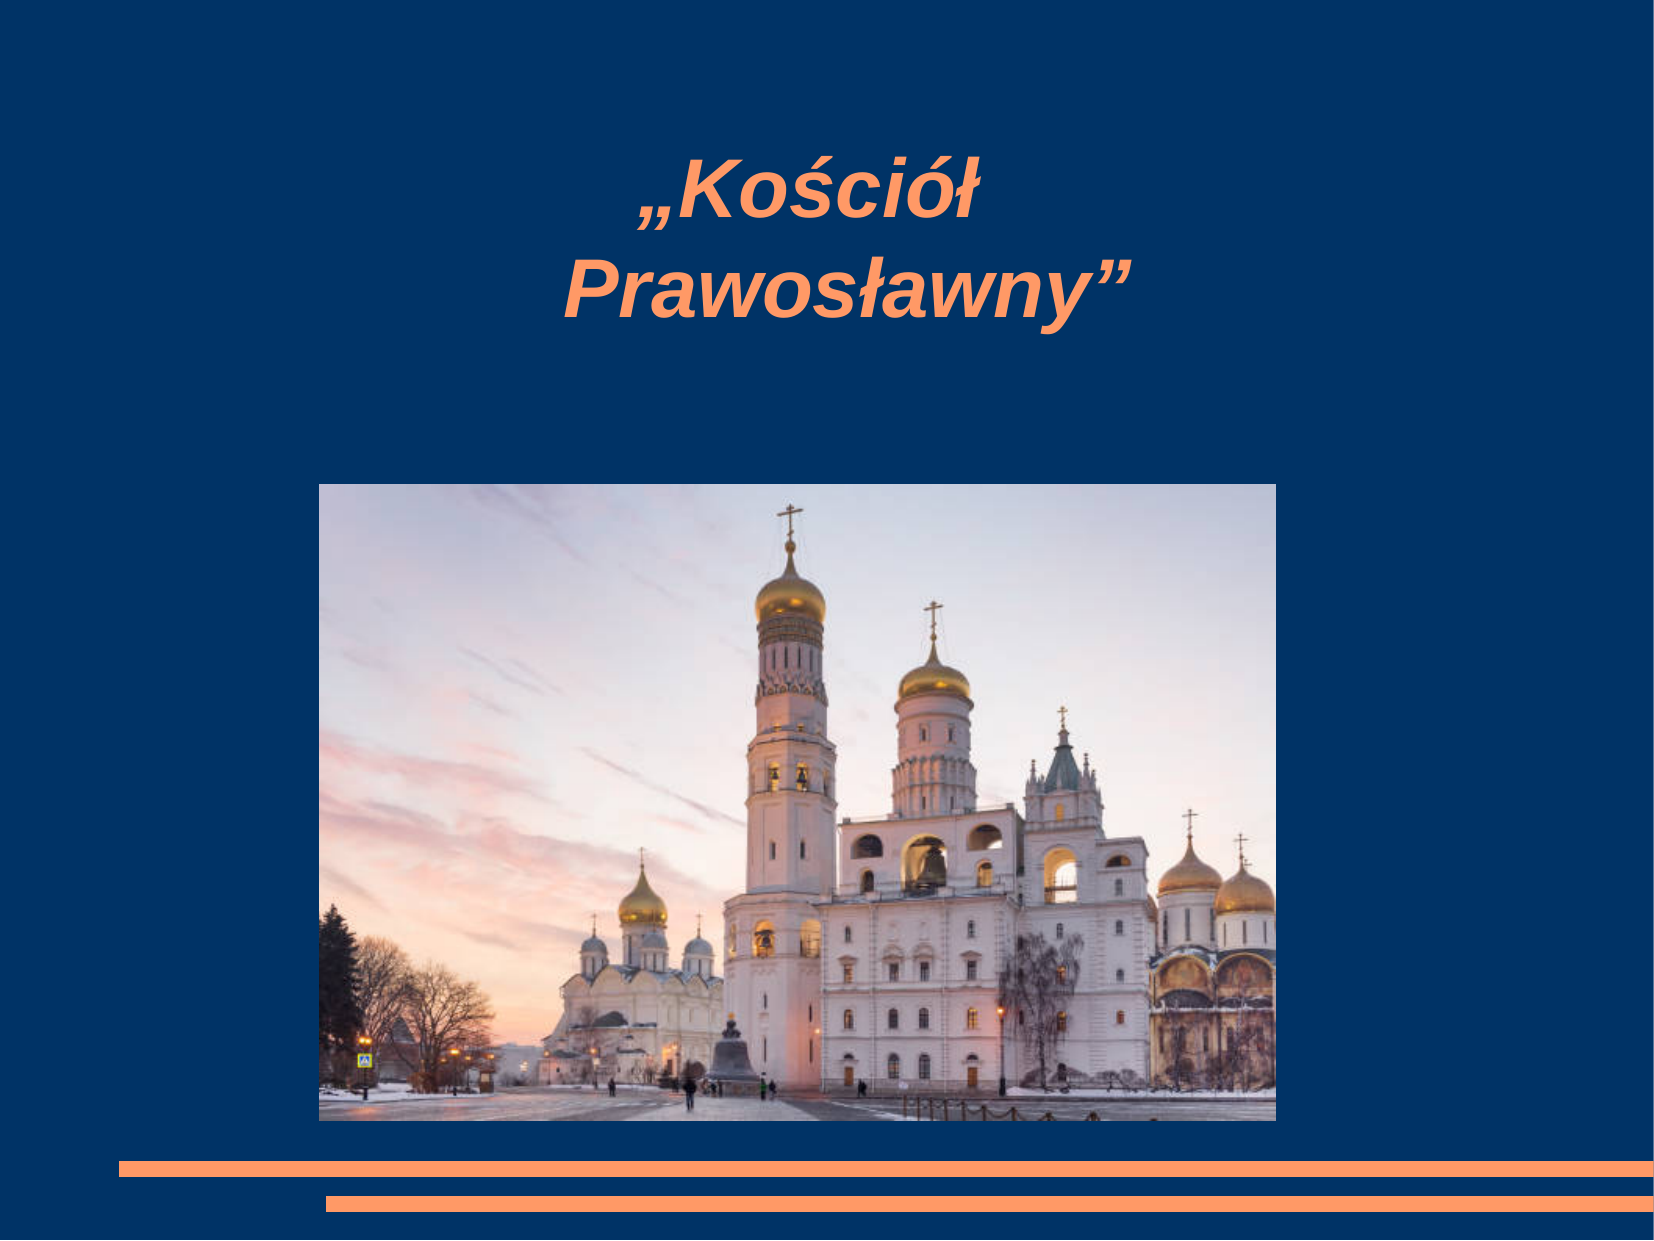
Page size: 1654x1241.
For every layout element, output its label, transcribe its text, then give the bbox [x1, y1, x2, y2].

title „Kościół Prawosławny” [141, 130, 1554, 338]
picture [319, 484, 1276, 1121]
